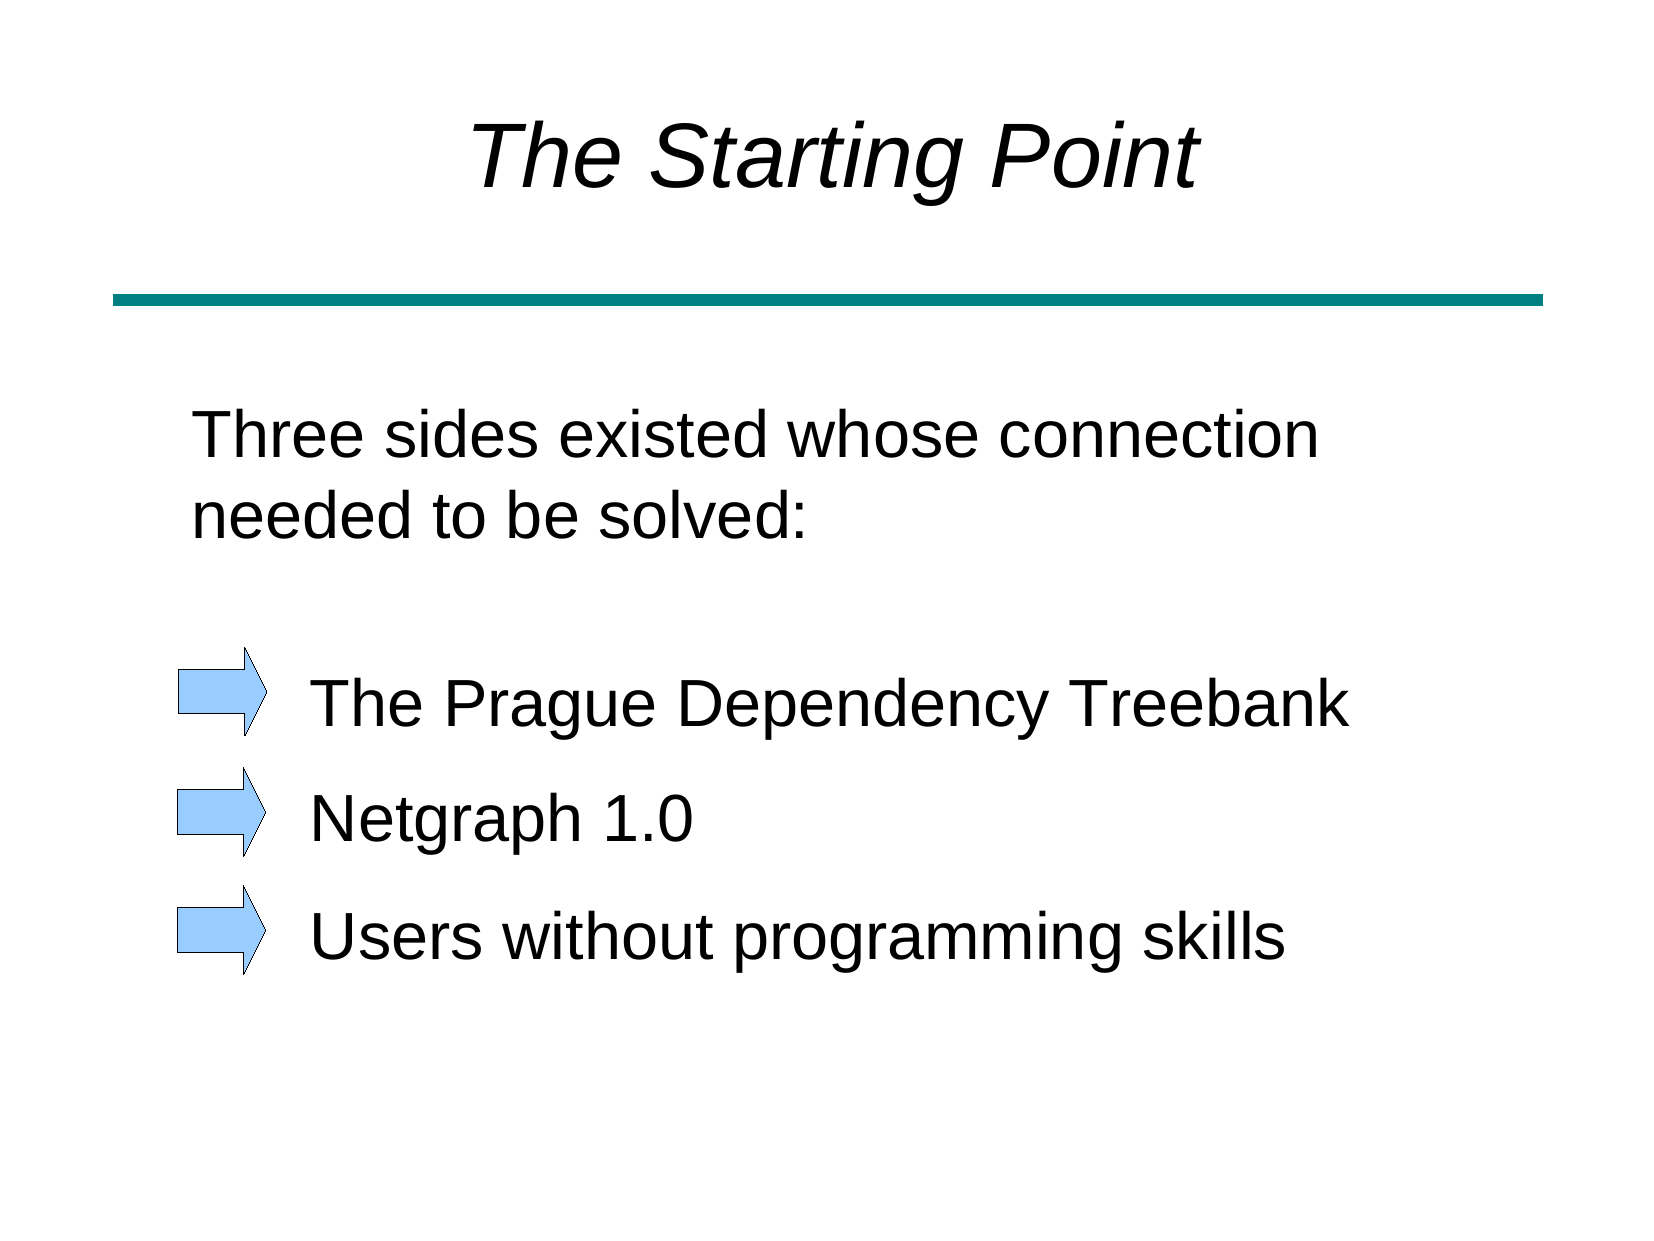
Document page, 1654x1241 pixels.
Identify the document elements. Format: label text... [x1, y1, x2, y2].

text_box [178, 647, 267, 736]
text_box Netgraph 1.0 [295, 767, 1447, 858]
text_box [177, 885, 266, 975]
text_box [177, 767, 266, 857]
text_box Three sides existed whose connection needed to be solved: [177, 383, 1447, 555]
text_box The Prague Dependency Treebank [295, 652, 1557, 743]
title The Starting Point [88, 42, 1577, 268]
text_box Users without programming skills [295, 885, 1447, 976]
